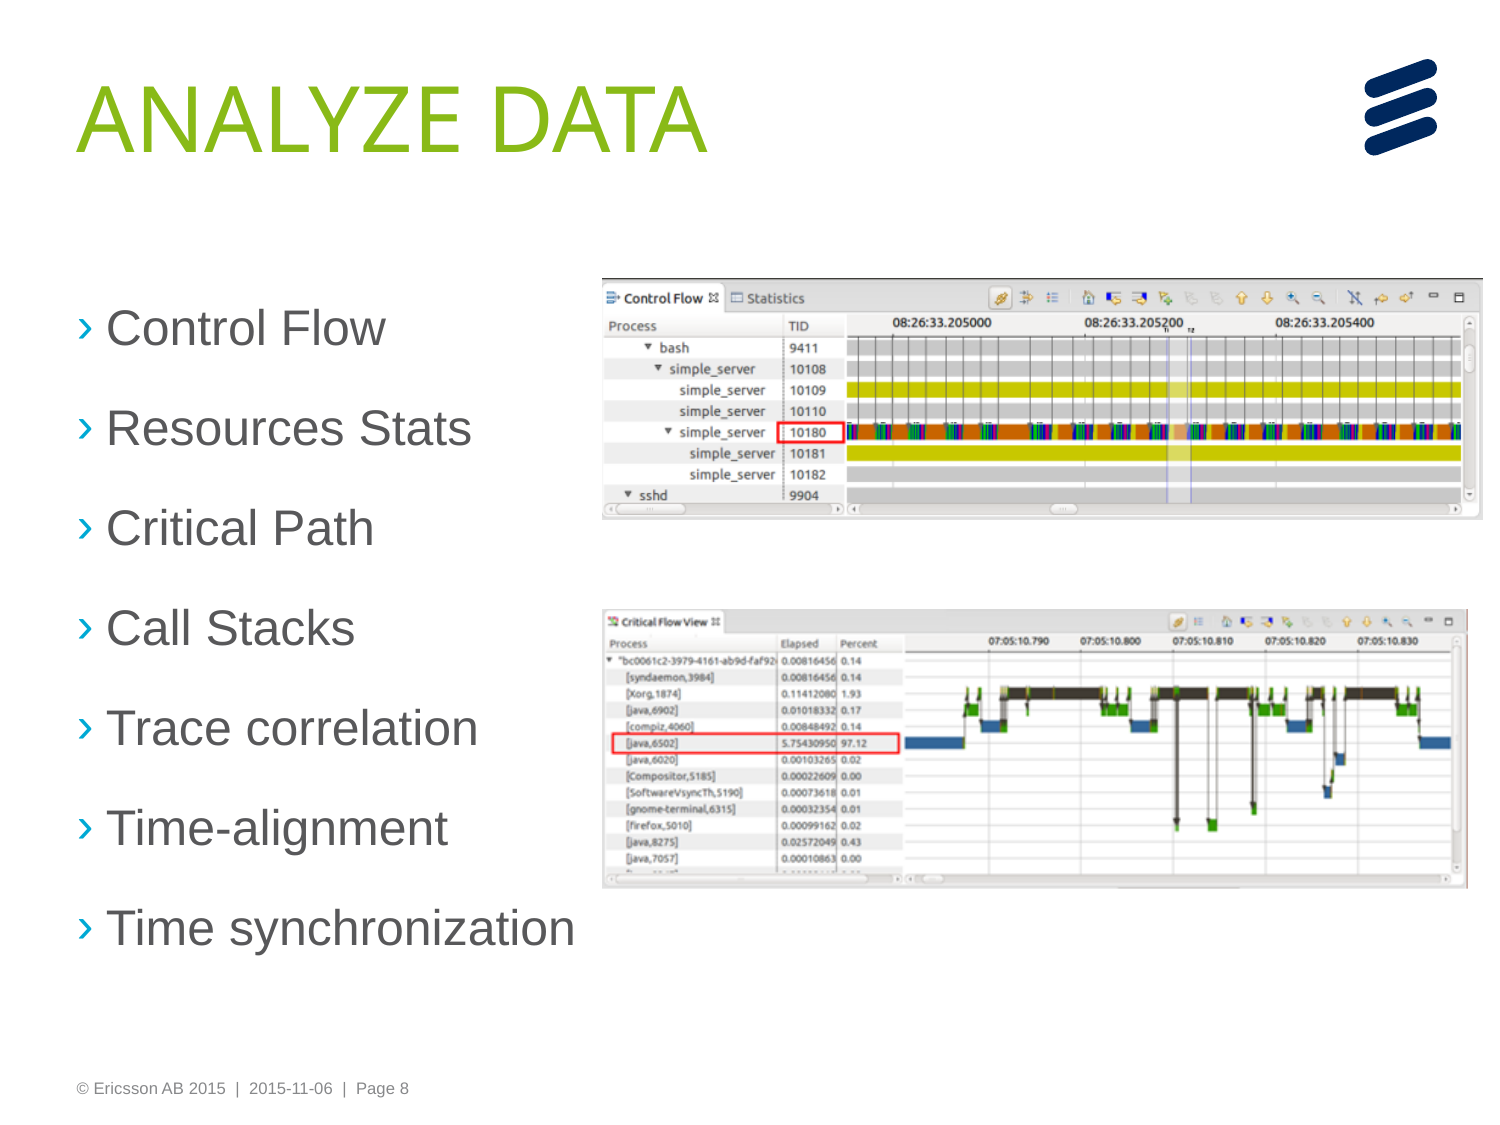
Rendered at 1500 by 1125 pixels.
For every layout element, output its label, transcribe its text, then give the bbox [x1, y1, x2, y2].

title ANALYZE DATA [64, 39, 1294, 218]
picture [602, 278, 1483, 520]
list Control Flow Resources Stats Critical Path Call Stacks Trace correlation Time-alignment Time synchronization [65, 295, 1436, 928]
picture [602, 609, 1468, 893]
